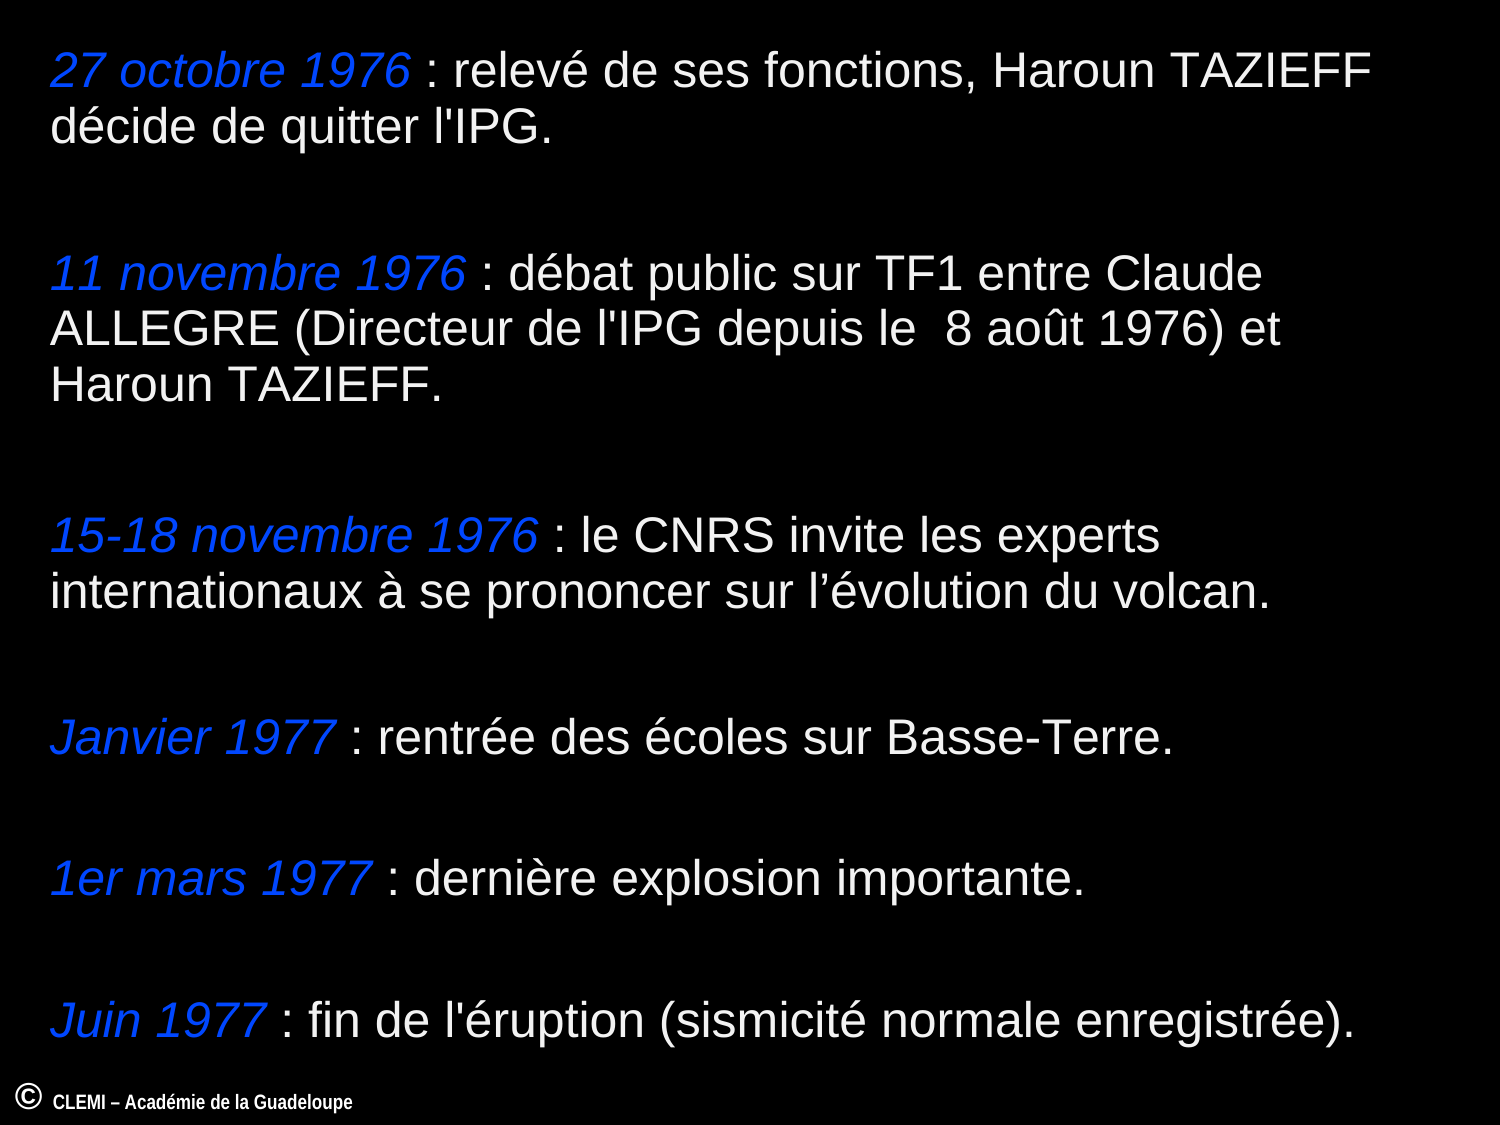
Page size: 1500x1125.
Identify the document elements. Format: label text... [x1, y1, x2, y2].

text_box Juin 1977 : fin de l'éruption (sismicité normale enregistrée). [35, 984, 1465, 1056]
text_box 1er mars 1977 : dernière explosion importante. [35, 842, 1424, 915]
text_box © CLEMI – Académie de la Guadeloupe [0, 1067, 575, 1125]
text_box 11 novembre 1976 : débat public sur TF1 entre Claude ALLEGRE (Directeur de l'IPG depuis le 8 août 1976) et Haroun TAZIEFF. [35, 237, 1454, 420]
text_box 15-18 novembre 1976 : le CNRS invite les experts internationaux à se prononcer sur l’évolution du volcan. [35, 499, 1454, 627]
text_box Janvier 1977 : rentrée des écoles sur Basse-Terre. [35, 701, 1442, 773]
text_box 27 octobre 1976 : relevé de ses fonctions, Haroun TAZIEFF décide de quitter l'IPG. [35, 35, 1465, 162]
